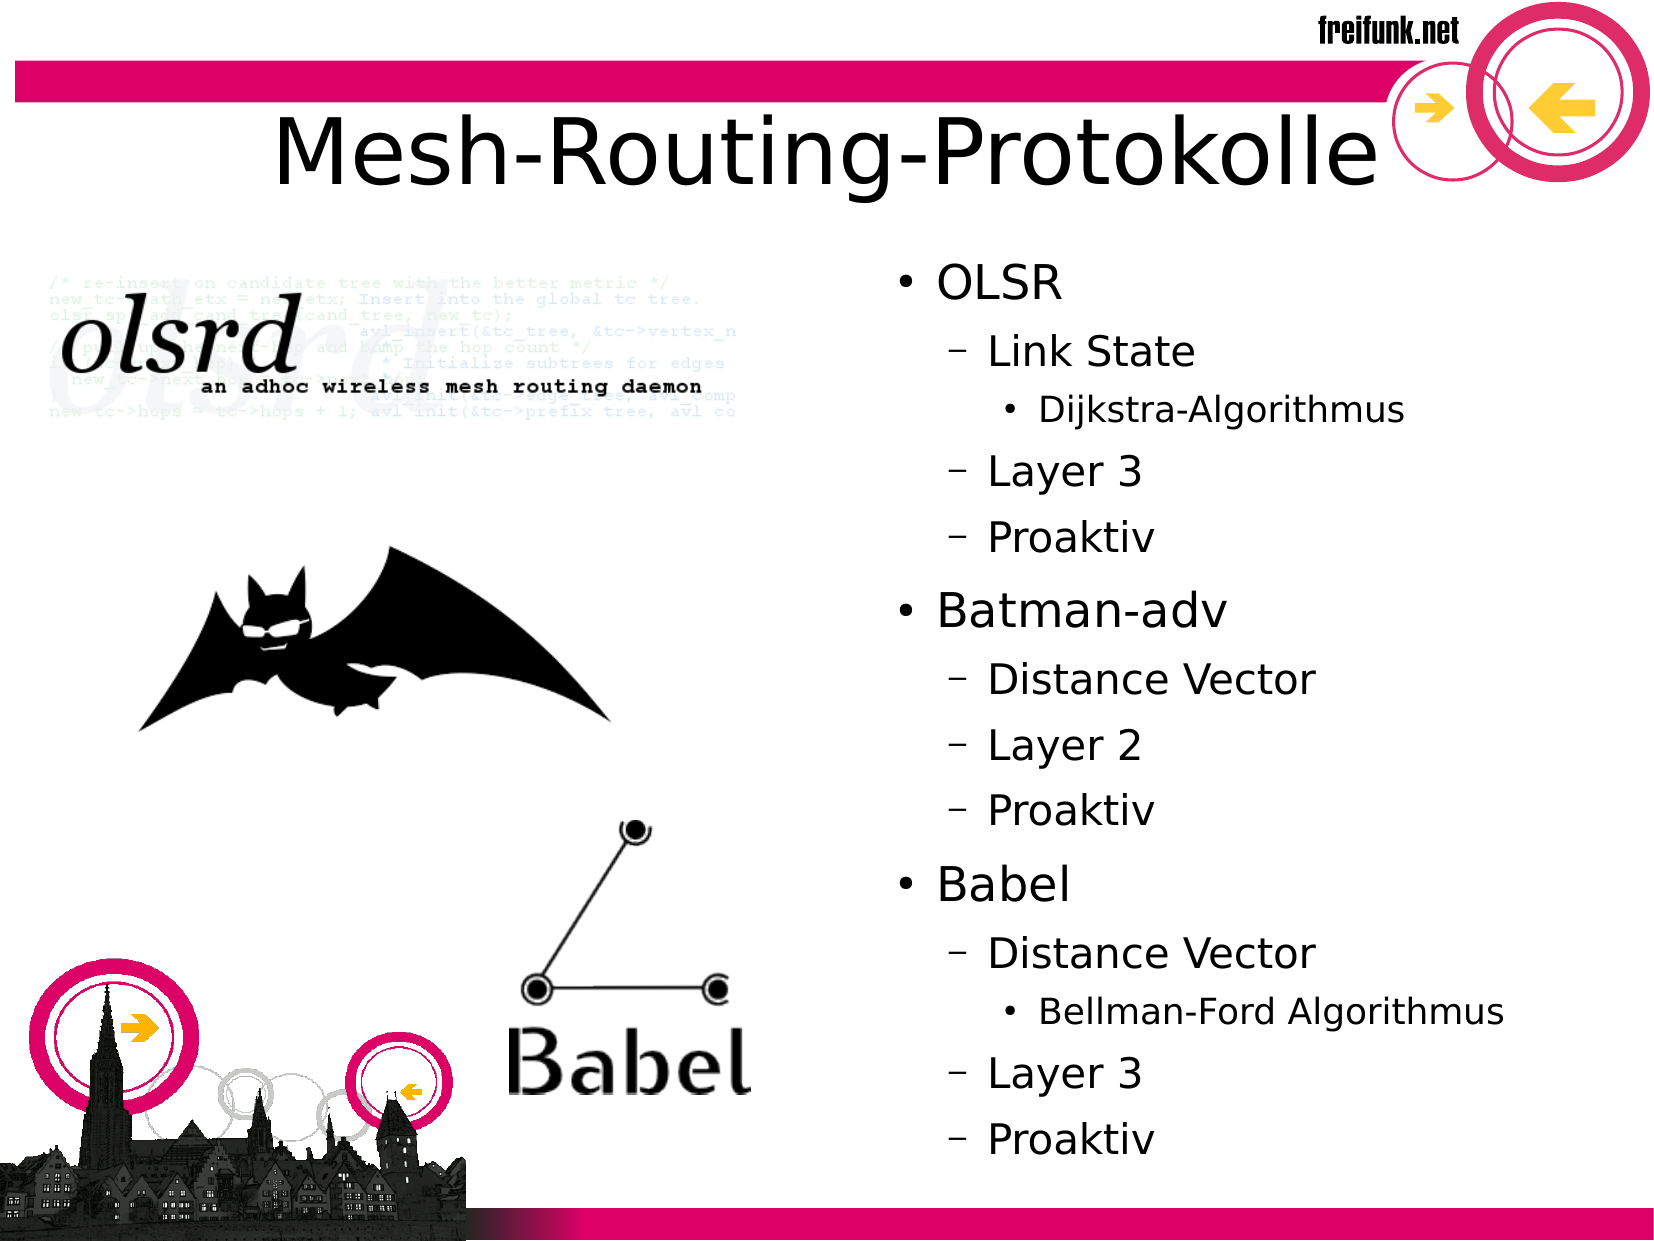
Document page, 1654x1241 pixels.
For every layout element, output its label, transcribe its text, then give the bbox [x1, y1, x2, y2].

list OLSR Link State Dijkstra-Algorithmus Layer 3 Proaktiv Batman-adv Distance Vector Layer 2 Proaktiv Babel Distance Vector Bellman-Ford Algorithmus Layer 3 Proaktiv [885, 255, 1613, 1165]
title Mesh-Routing-Protokolle [82, 49, 1571, 257]
picture [135, 543, 616, 736]
picture [45, 272, 736, 421]
picture [509, 820, 751, 1096]
